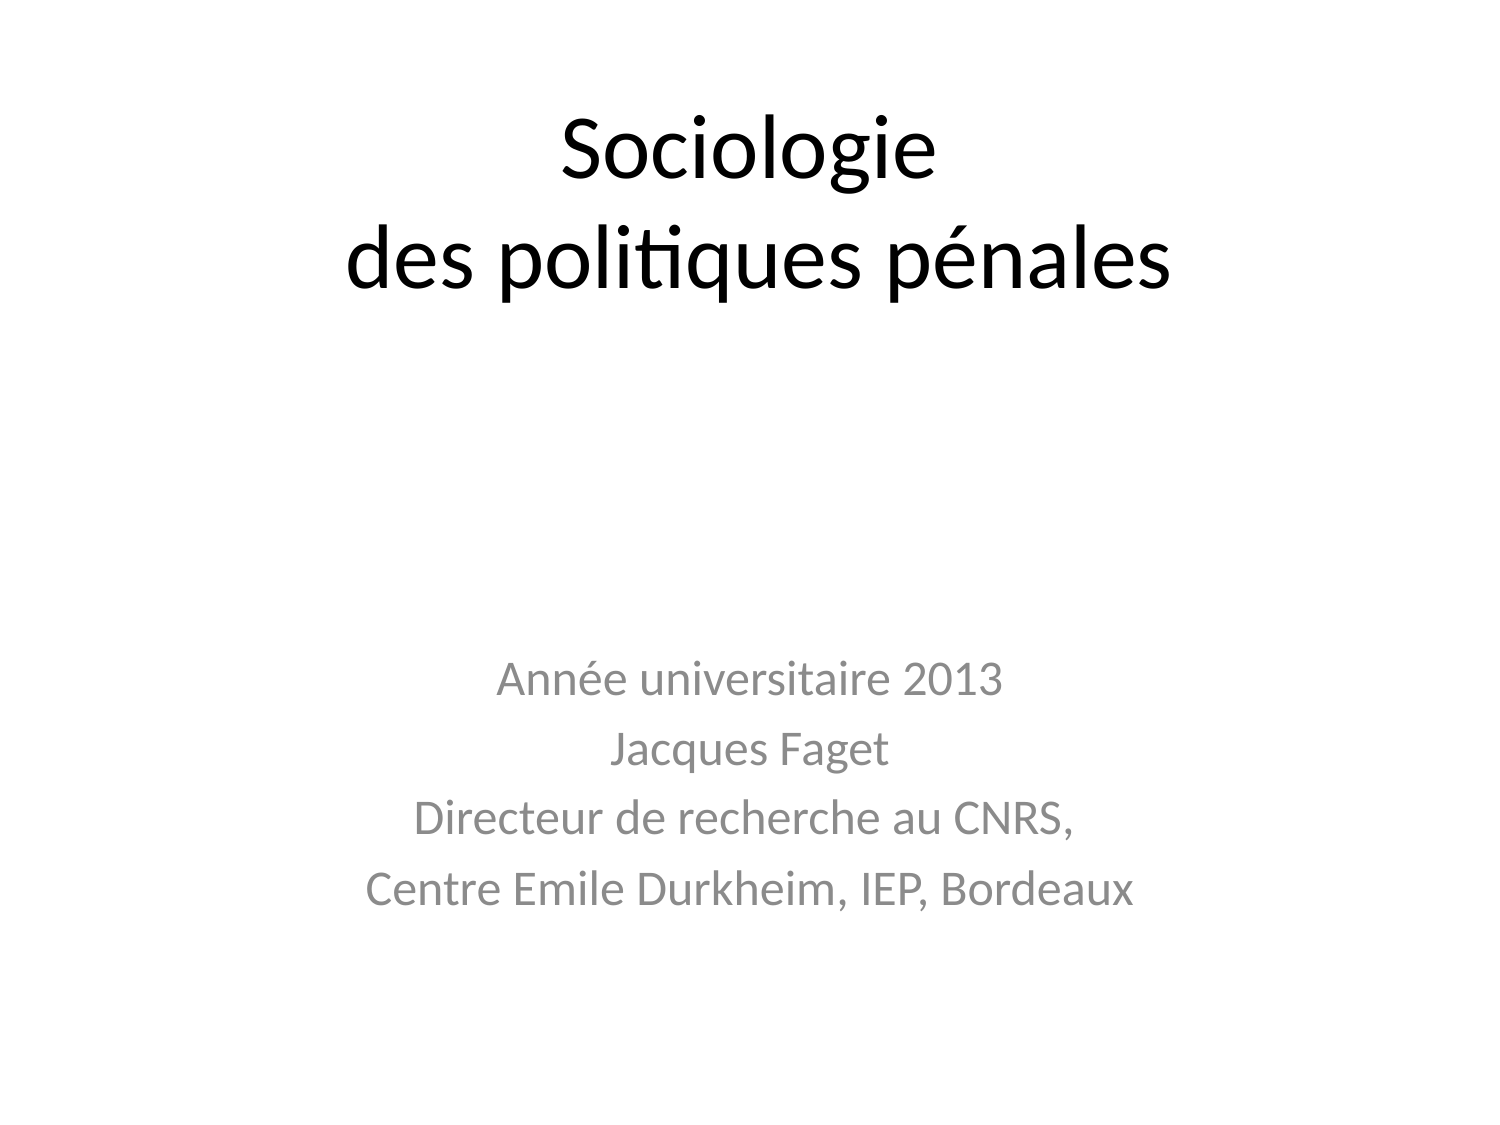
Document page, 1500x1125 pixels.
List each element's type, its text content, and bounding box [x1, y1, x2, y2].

title Sociologie des politiques pénales [112, 66, 1388, 438]
subtitle Année universitaire 2013 Jacques Faget Directeur de recherche au CNRS, Centre Emile Durkheim, IEP, Bordeaux [225, 637, 1275, 925]
